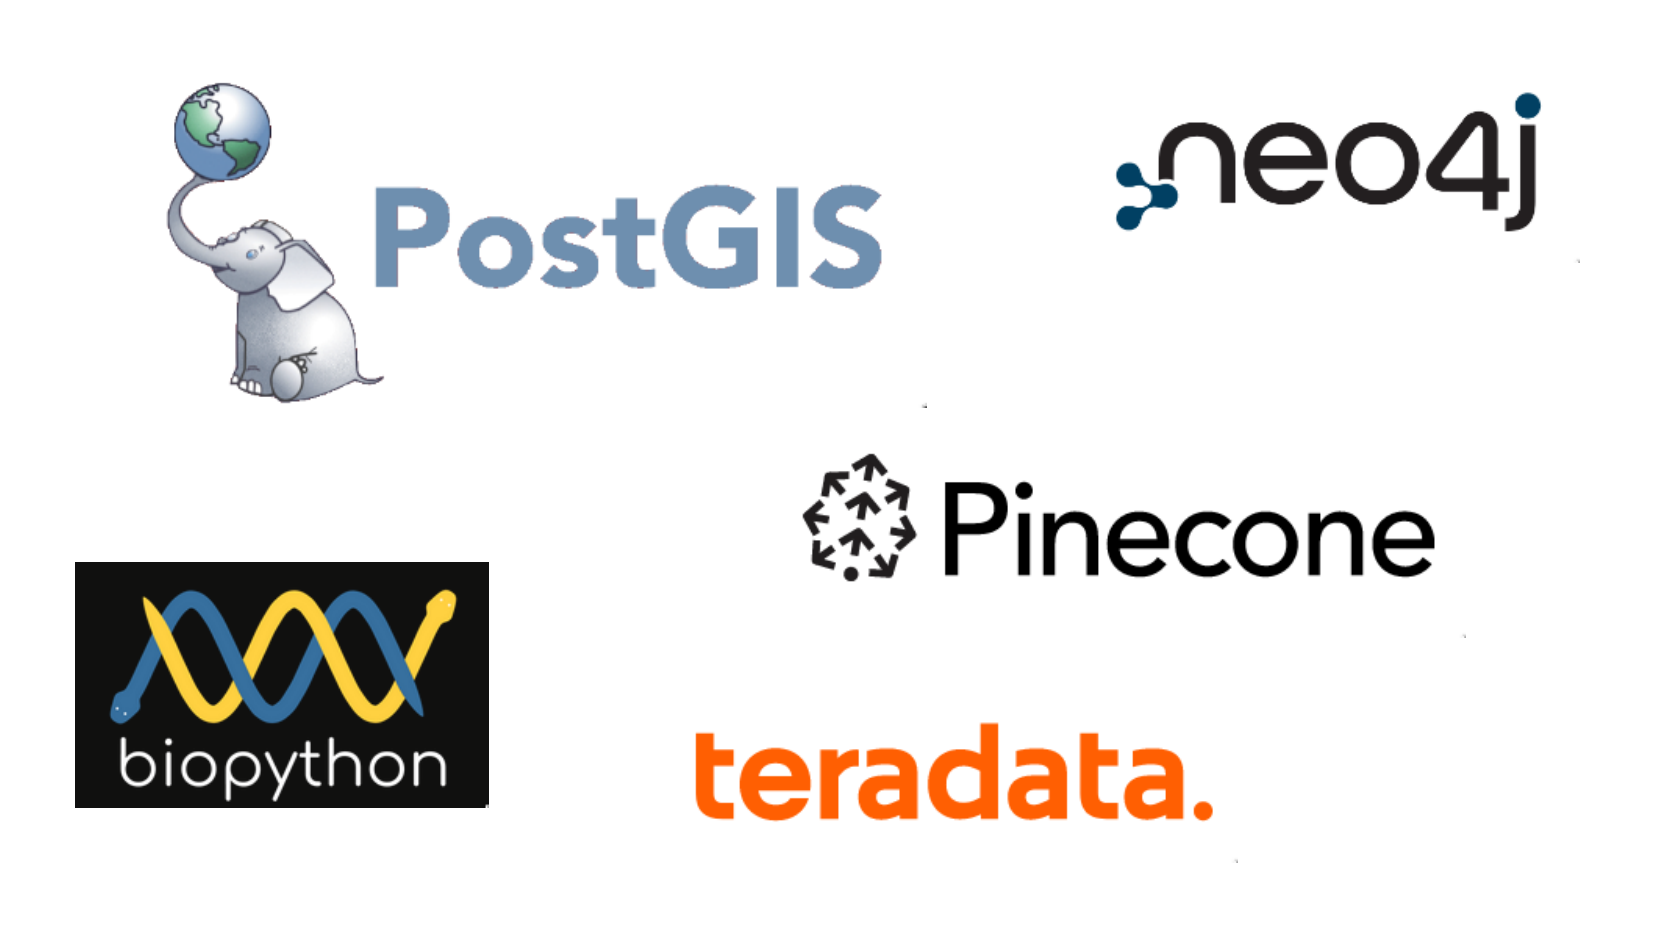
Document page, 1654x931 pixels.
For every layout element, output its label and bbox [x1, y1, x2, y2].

picture [75, 562, 489, 808]
picture [1087, 74, 1580, 263]
picture [750, 426, 1466, 638]
picture [112, 74, 927, 408]
picture [668, 704, 1238, 863]
